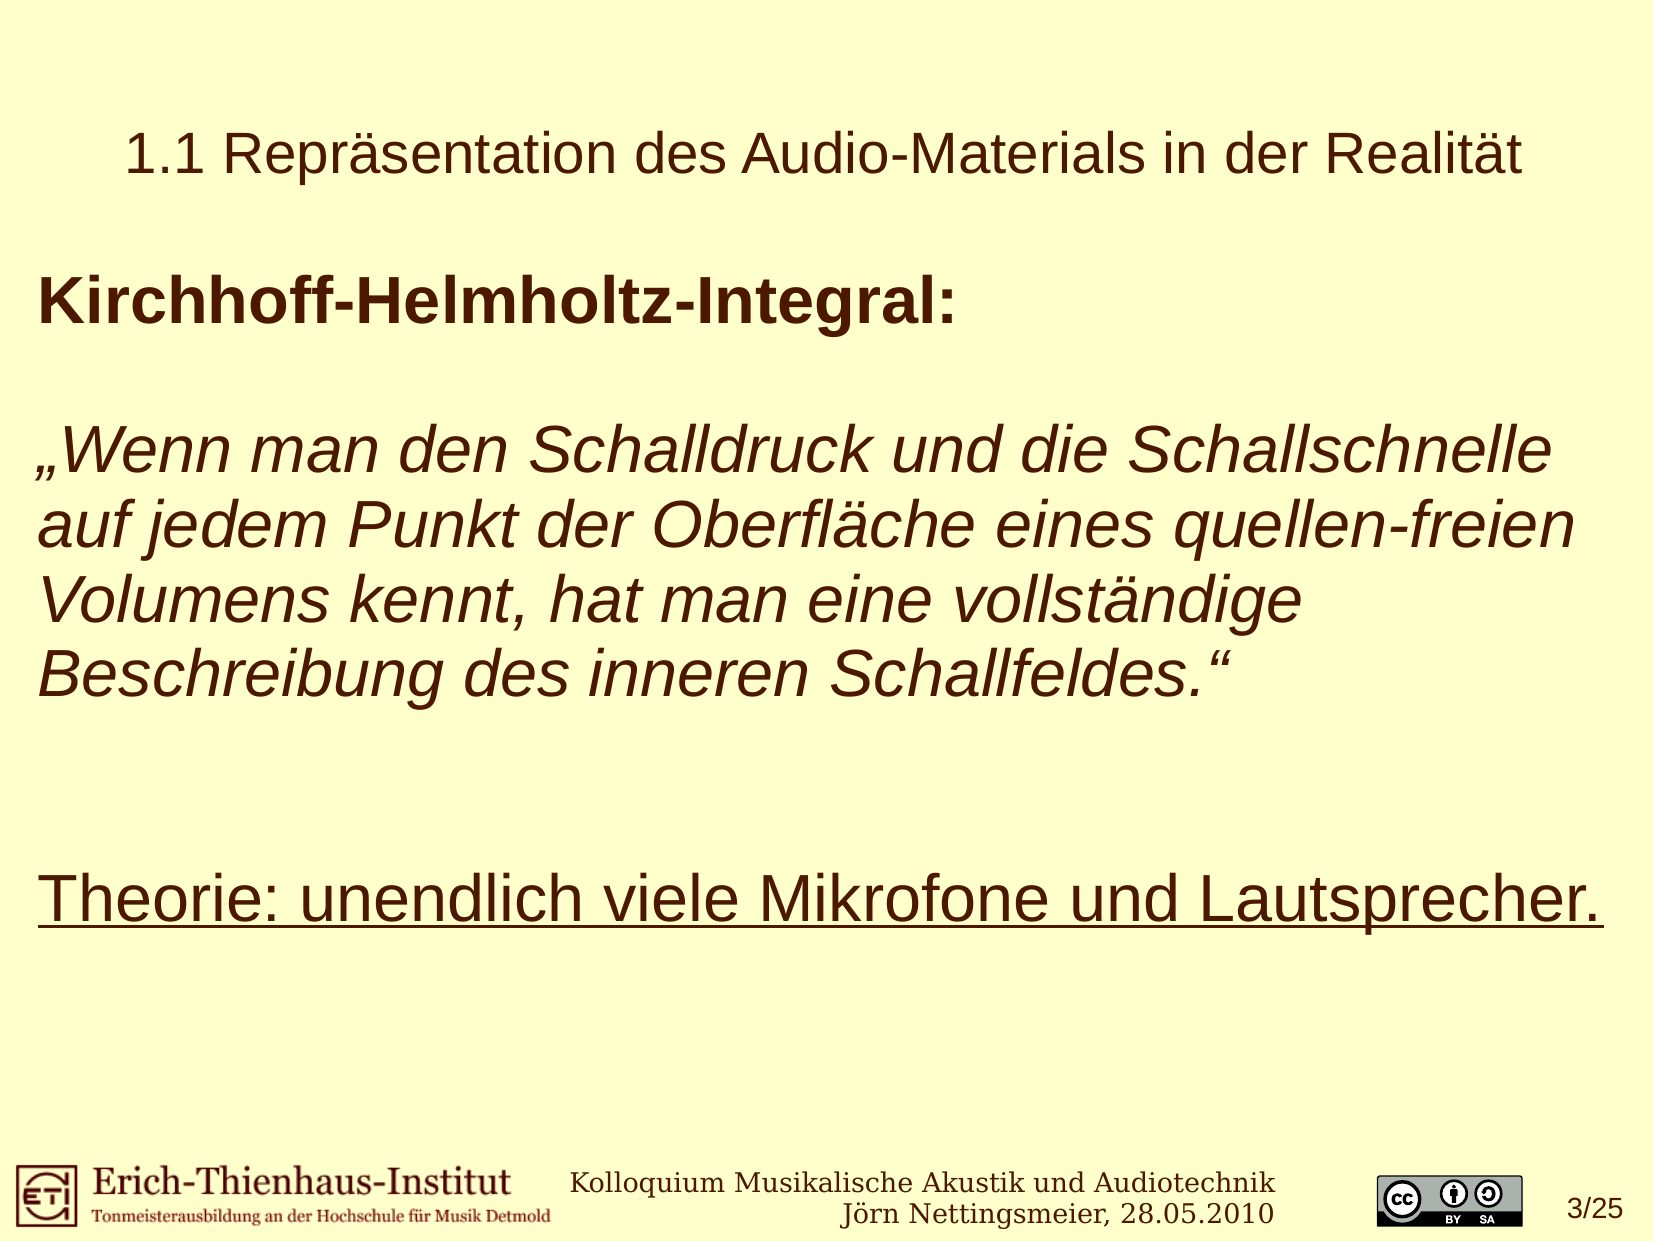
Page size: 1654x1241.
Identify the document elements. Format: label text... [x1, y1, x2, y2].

subtitle Kirchhoff-Helmholtz-Integral: „Wenn man den Schalldruck und die Schallschnelle auf jedem Punkt der Oberfläche eines quellen-freien Volumens kennt, hat man eine vollständige Beschreibung des inneren Schallfeldes.“ Theorie: unendlich viele Mikrofone und Lautsprecher. [37, 262, 1612, 1160]
title 1.1 Repräsentation des Audio-Materials in der Realität [37, 49, 1612, 257]
